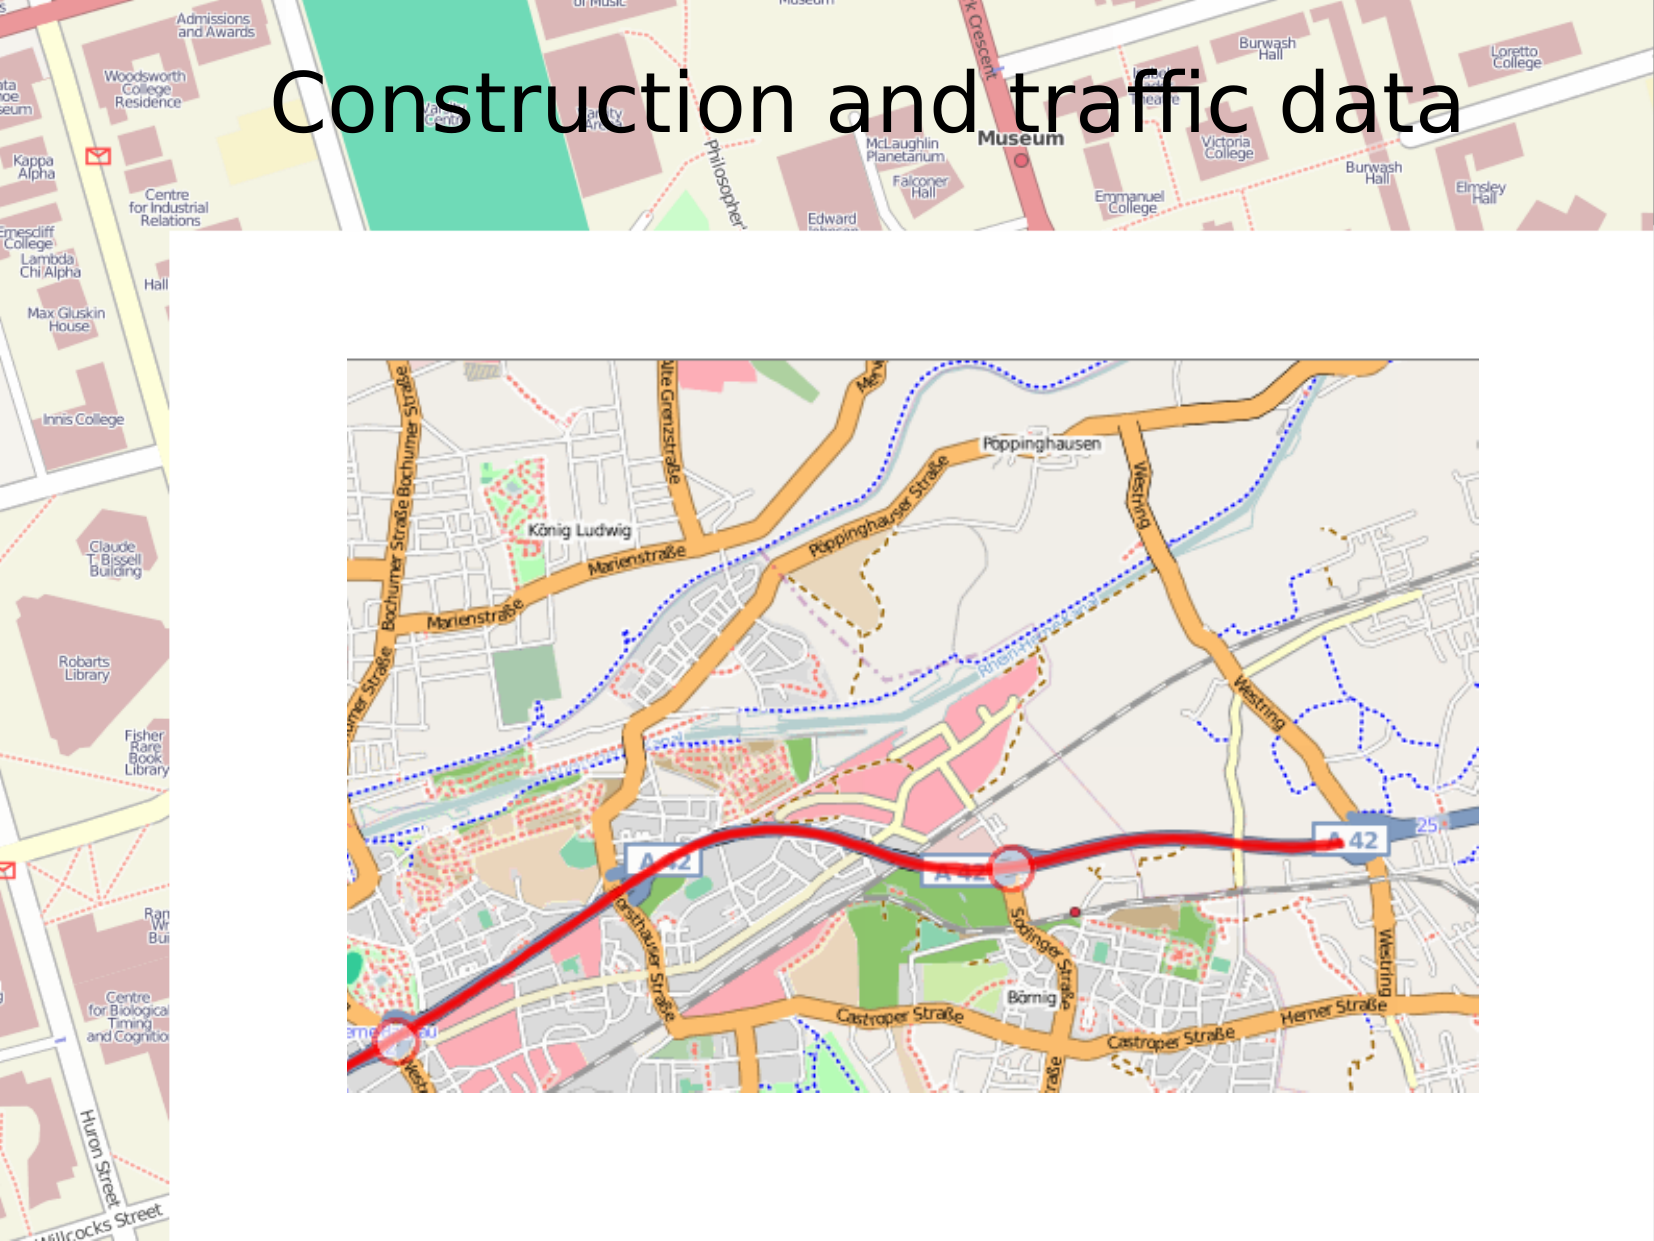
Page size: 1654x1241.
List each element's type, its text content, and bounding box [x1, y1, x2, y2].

title Construction and traffic data [124, 0, 1613, 208]
picture [0, 0, 1654, 1241]
